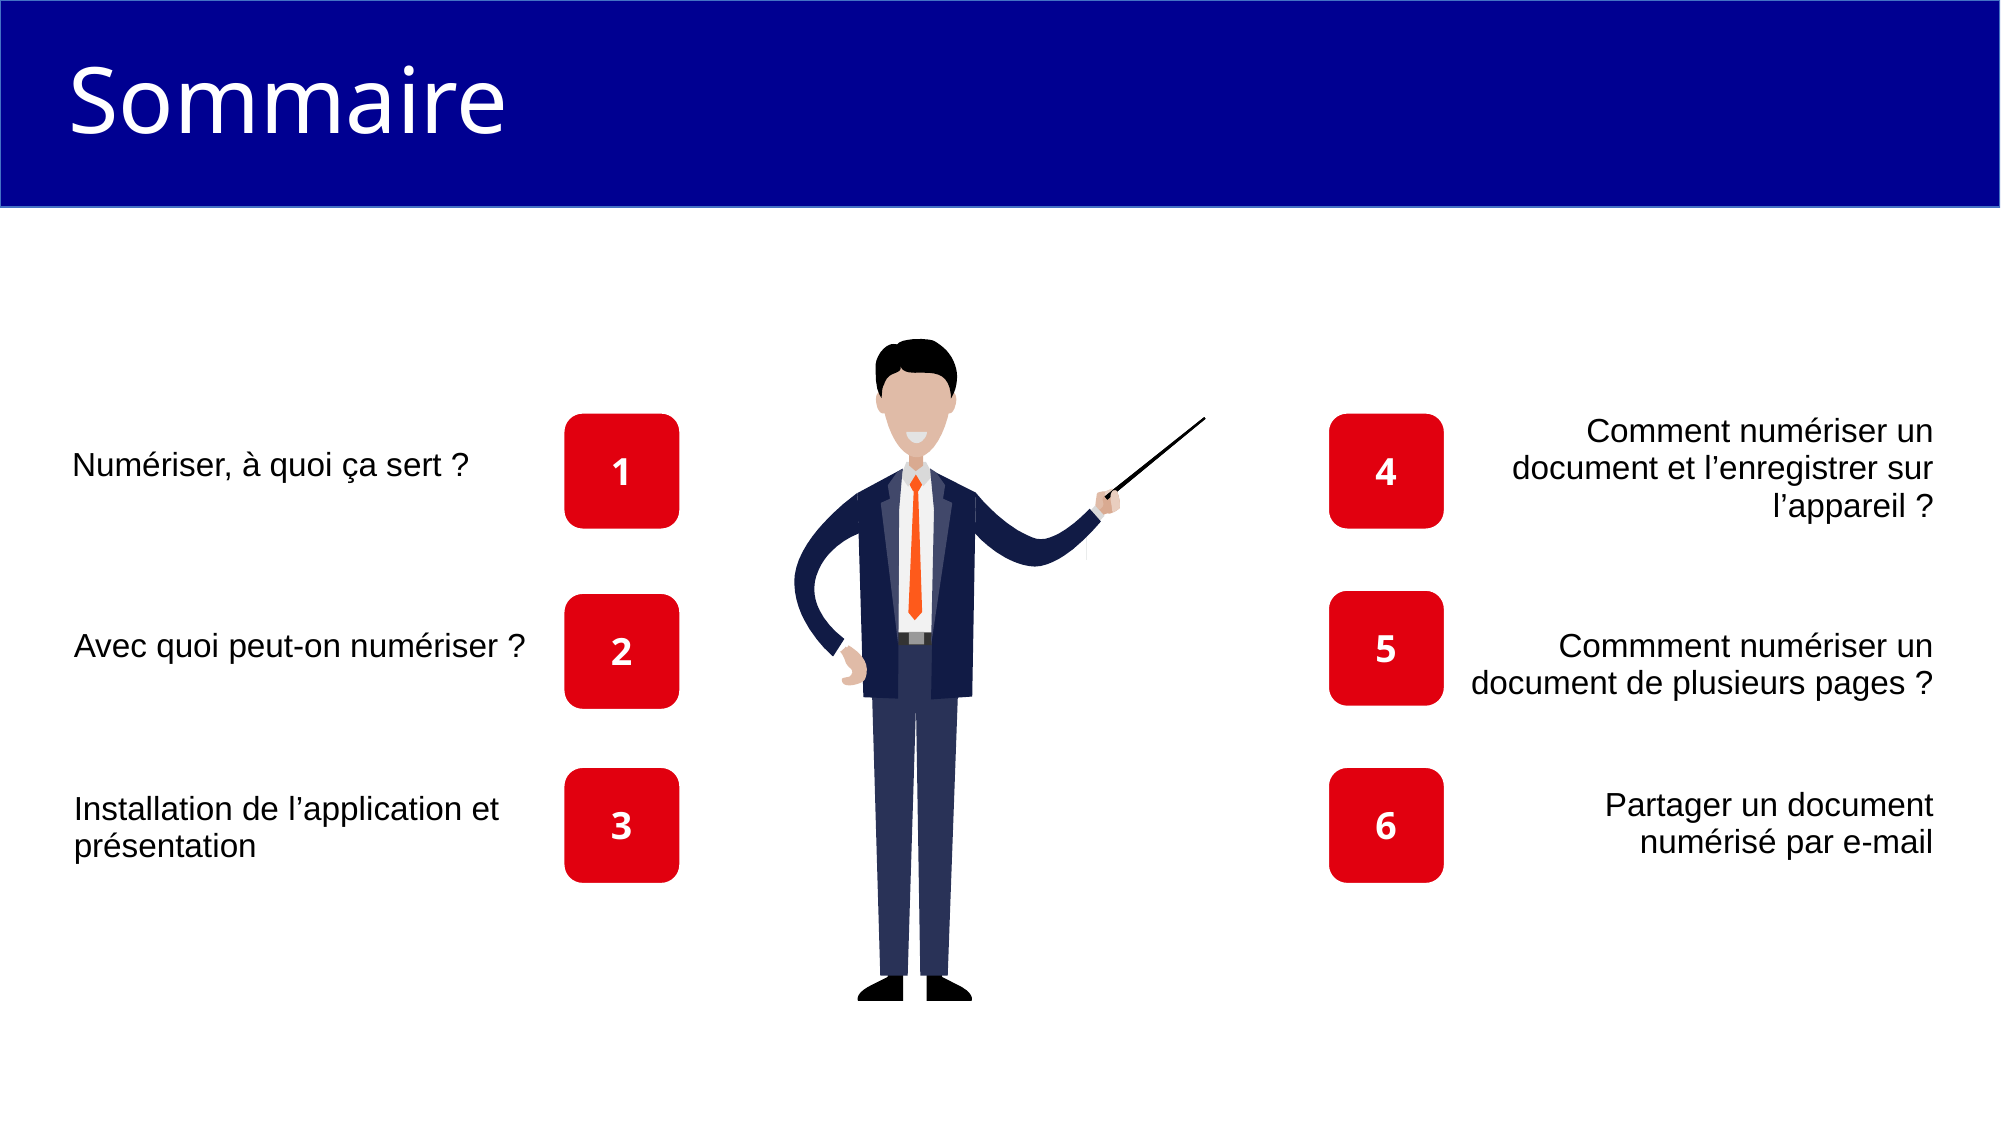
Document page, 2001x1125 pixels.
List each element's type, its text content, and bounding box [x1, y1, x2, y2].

text_box Commment numériser un document de plusieurs pages ? [1446, 620, 1949, 709]
text_box Comment numériser un document et l’enregistrer sur l’appareil ? [1446, 405, 1949, 532]
picture [1325, 764, 1447, 886]
picture [1325, 587, 1447, 709]
text_box Partager un document numérisé par e-mail [1446, 779, 1949, 869]
picture [1325, 410, 1446, 532]
picture [561, 590, 683, 712]
title Sommaire [53, 0, 1779, 207]
picture [561, 410, 683, 532]
text_box Numériser, à quoi ça sert ? [57, 439, 560, 499]
picture [561, 764, 683, 886]
text_box Avec quoi peut-on numériser ? [59, 620, 562, 680]
text_box Installation de l’application et présentation [59, 783, 562, 873]
